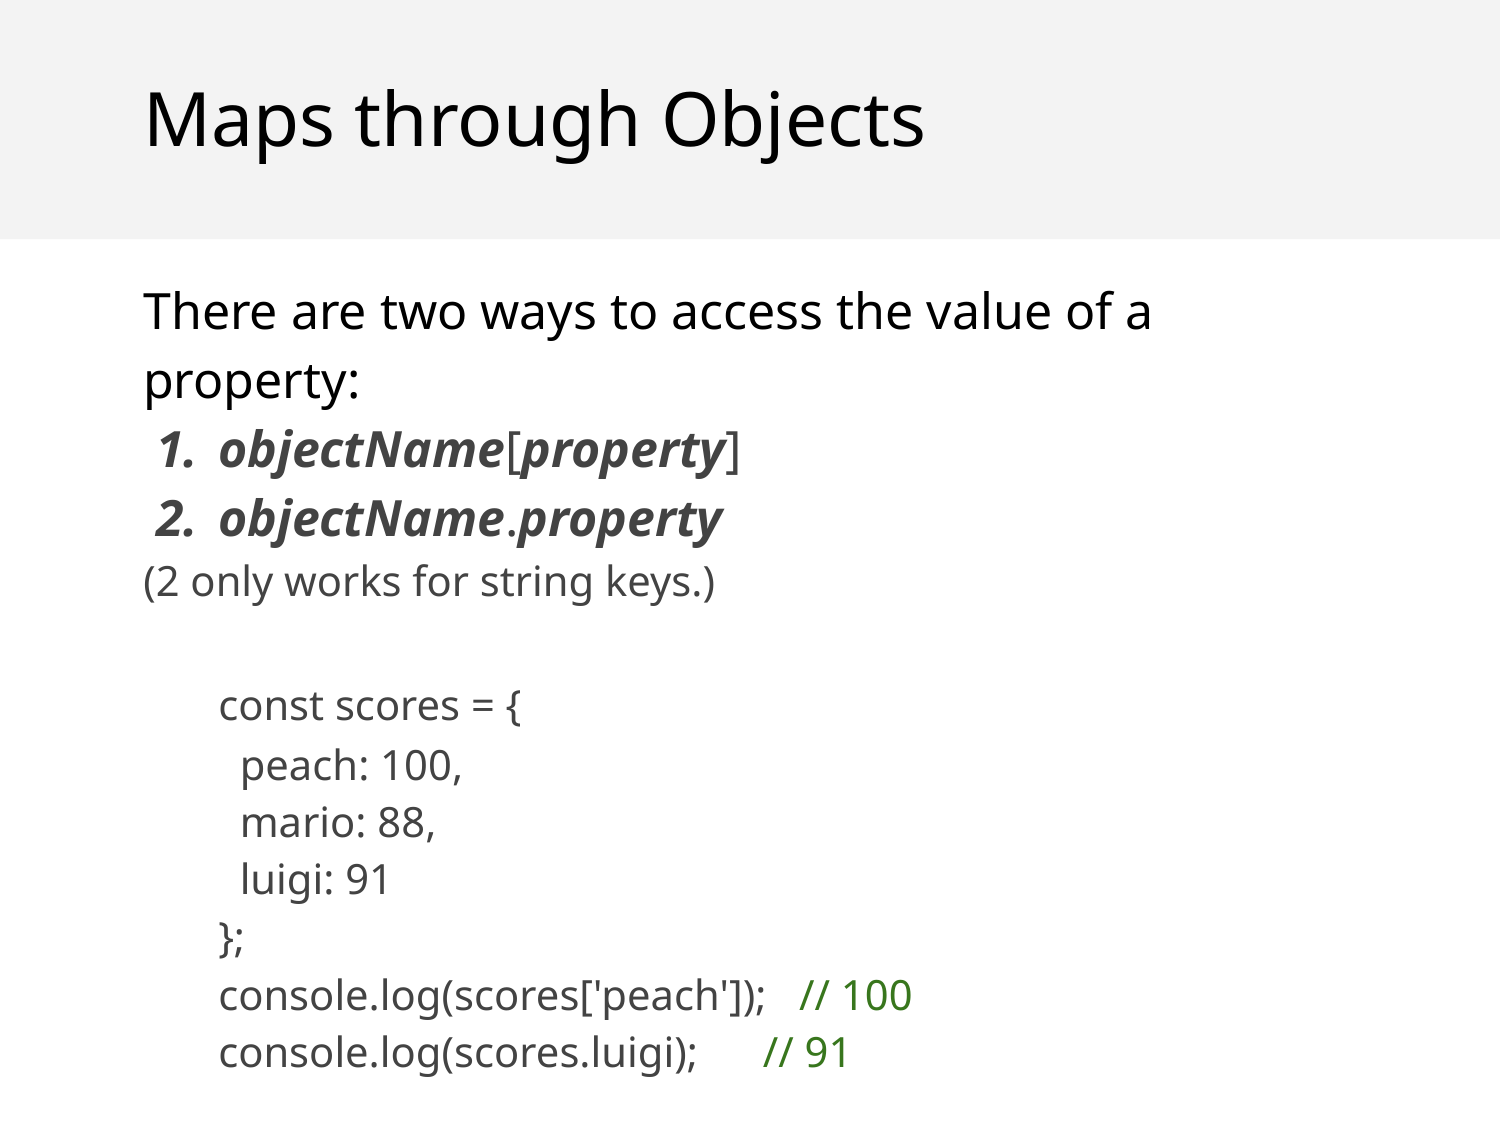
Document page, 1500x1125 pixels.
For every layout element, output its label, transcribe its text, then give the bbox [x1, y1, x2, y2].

title Maps through Objects [128, 56, 1372, 183]
list There are two ways to access the value of a property: objectName[property] objectName.property (2 only works for string keys.) const scores = { peach: 100, mario: 88, luigi: 91 }; console.log(scores['peach']); // 100 console.log(scores.luigi); // 91 [128, 255, 1372, 1004]
